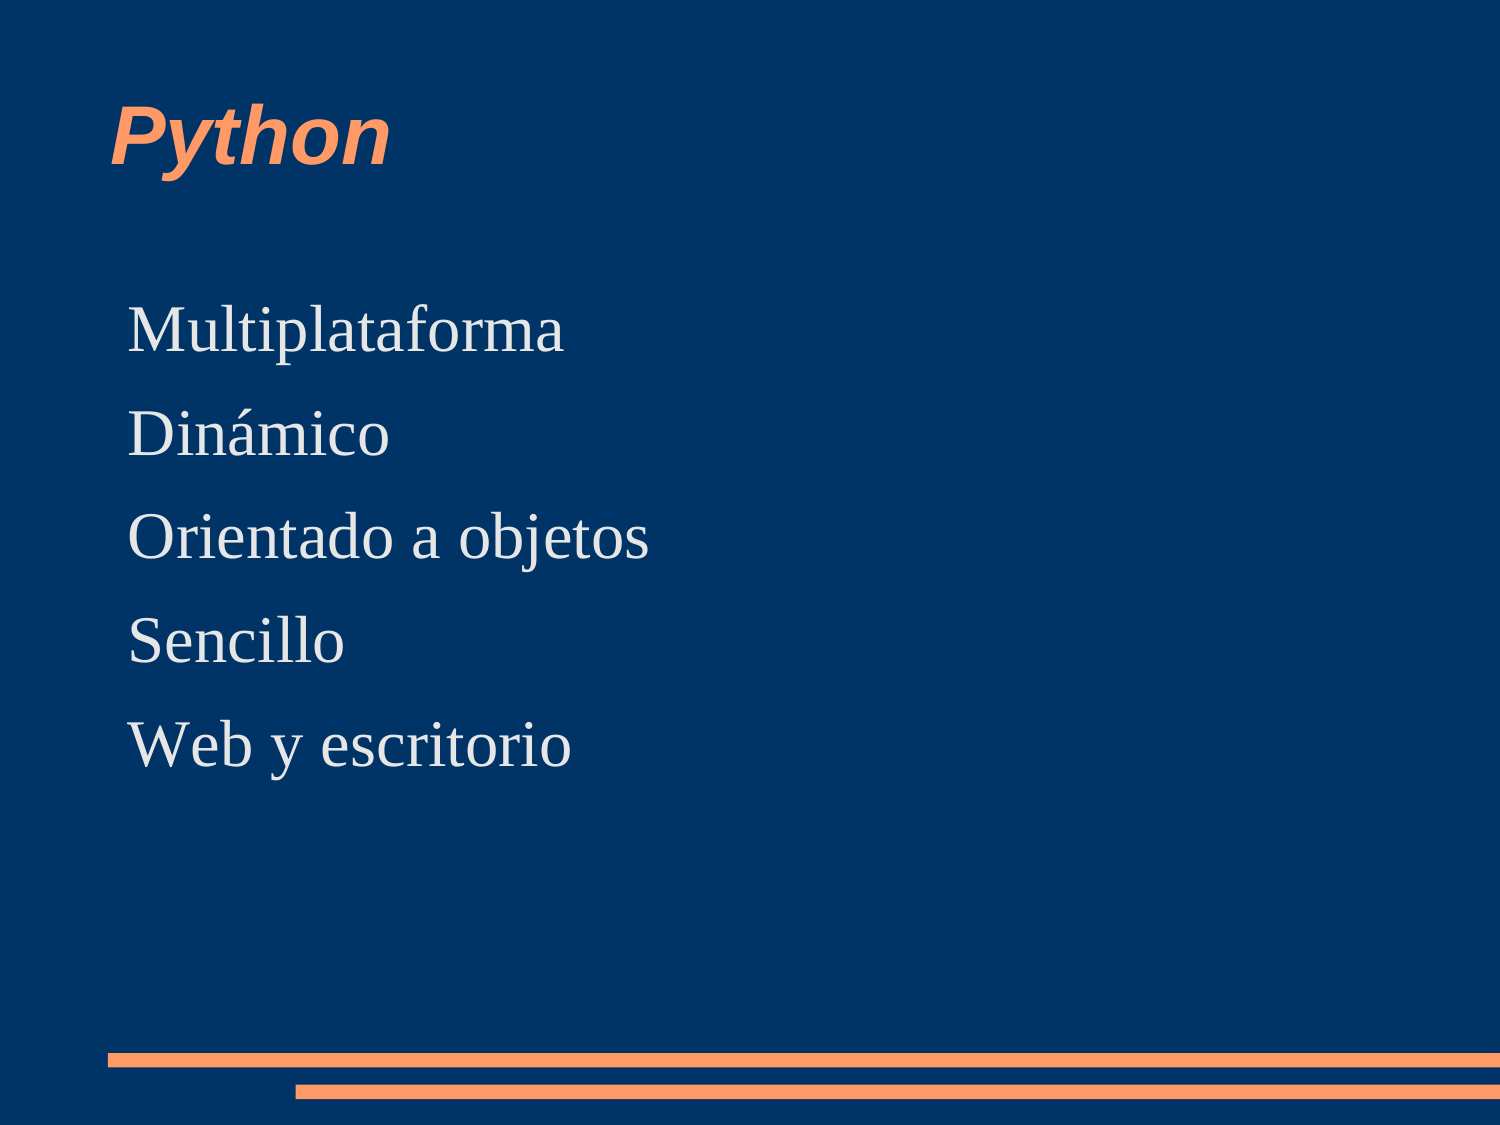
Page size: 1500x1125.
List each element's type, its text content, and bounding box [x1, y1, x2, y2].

title Python [110, 41, 1392, 230]
list Multiplataforma Dinámico Orientado a objetos Sencillo Web y escritorio [110, 292, 1416, 1027]
